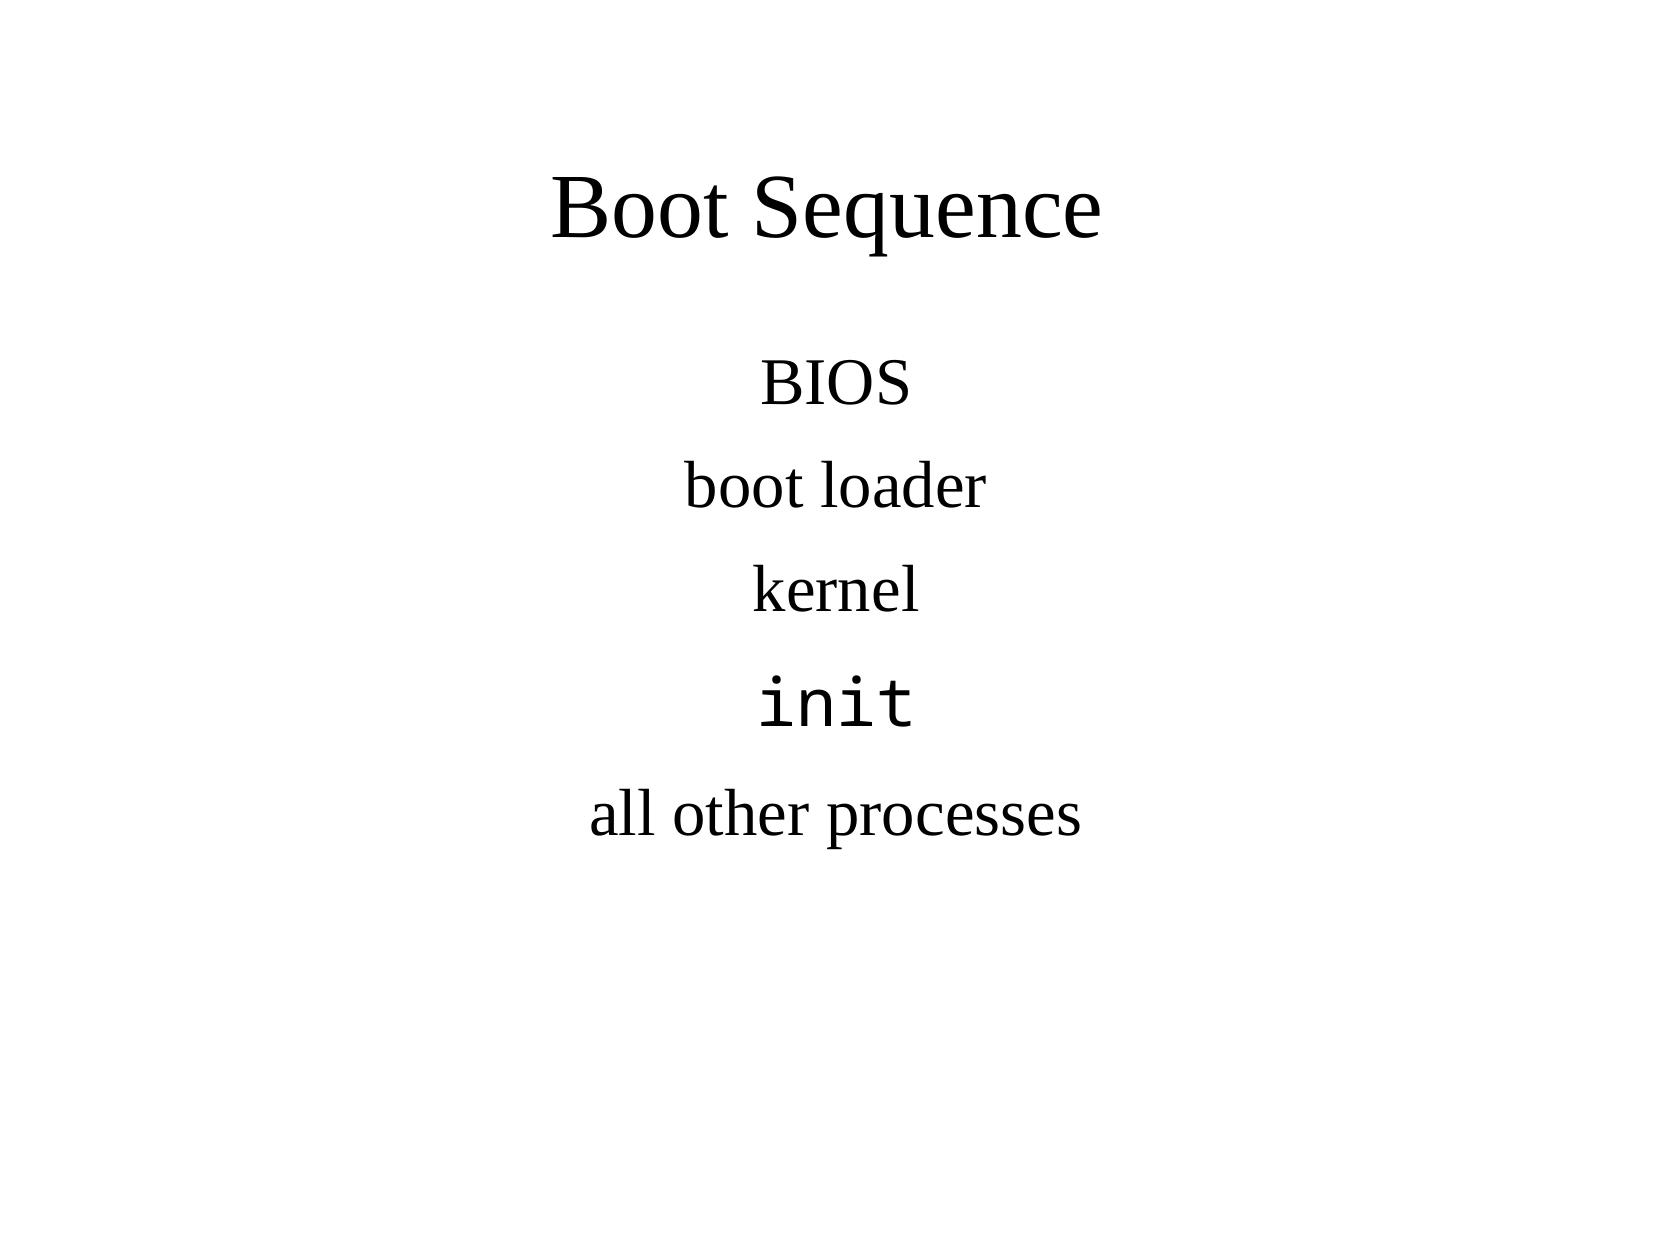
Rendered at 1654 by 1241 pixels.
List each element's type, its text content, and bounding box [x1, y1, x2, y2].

title Boot Sequence [121, 102, 1534, 311]
list BIOS boot loader kernel init all other processes [121, 344, 1534, 1127]
